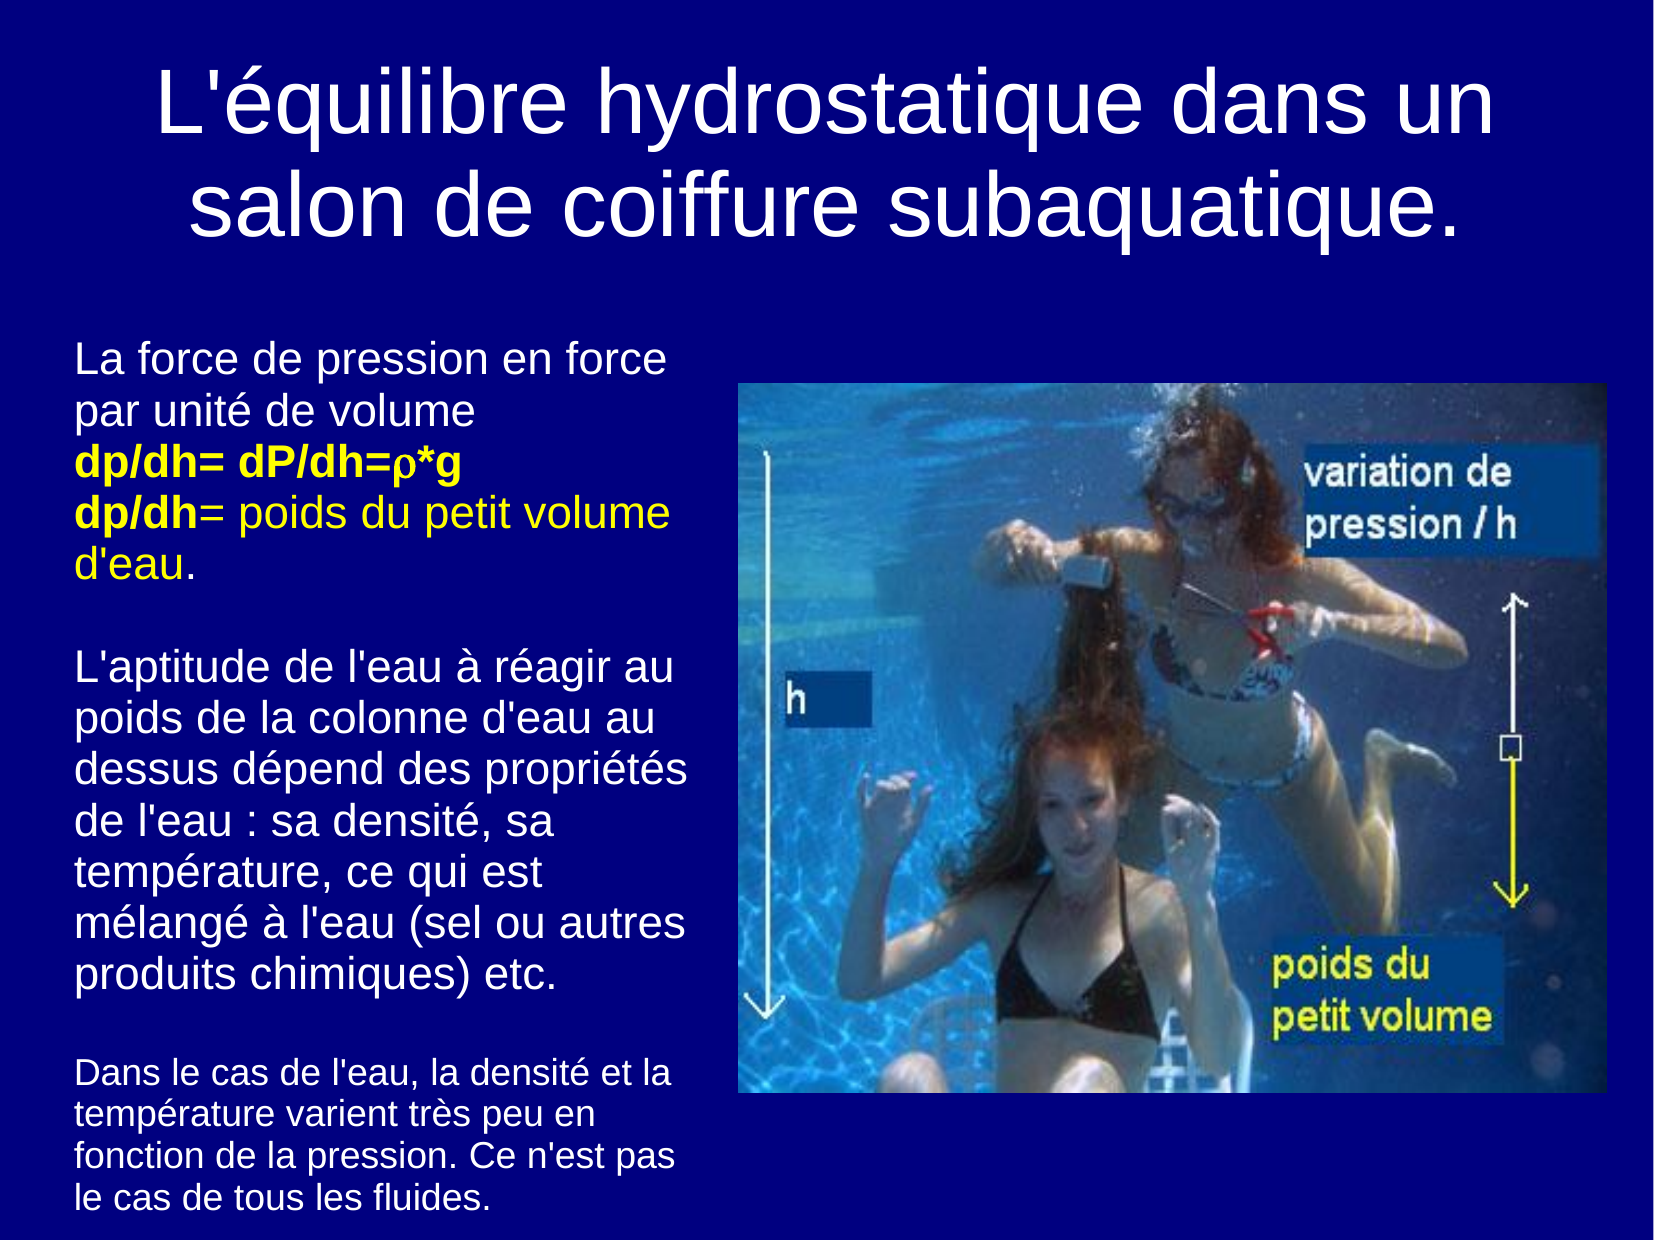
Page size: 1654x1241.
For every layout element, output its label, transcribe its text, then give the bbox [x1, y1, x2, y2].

title L'équilibre hydrostatique dans un salon de coiffure subaquatique. [82, 49, 1571, 257]
text_box La force de pression en force par unité de volume dp/dh= dP/dh=r*g dp/dh= poids du petit volume d'eau. L'aptitude de l'eau à réagir au poids de la colonne d'eau au dessus dépend des propriétés de l'eau : sa densité, sa température, ce qui est mélangé à l'eau (sel ou autres produits chimiques) etc. Dans le cas de l'eau, la densité et la température varient très peu en fonction de la pression. Ce n'est pas le cas de tous les fluides. [59, 274, 709, 1241]
picture [738, 383, 1607, 1093]
